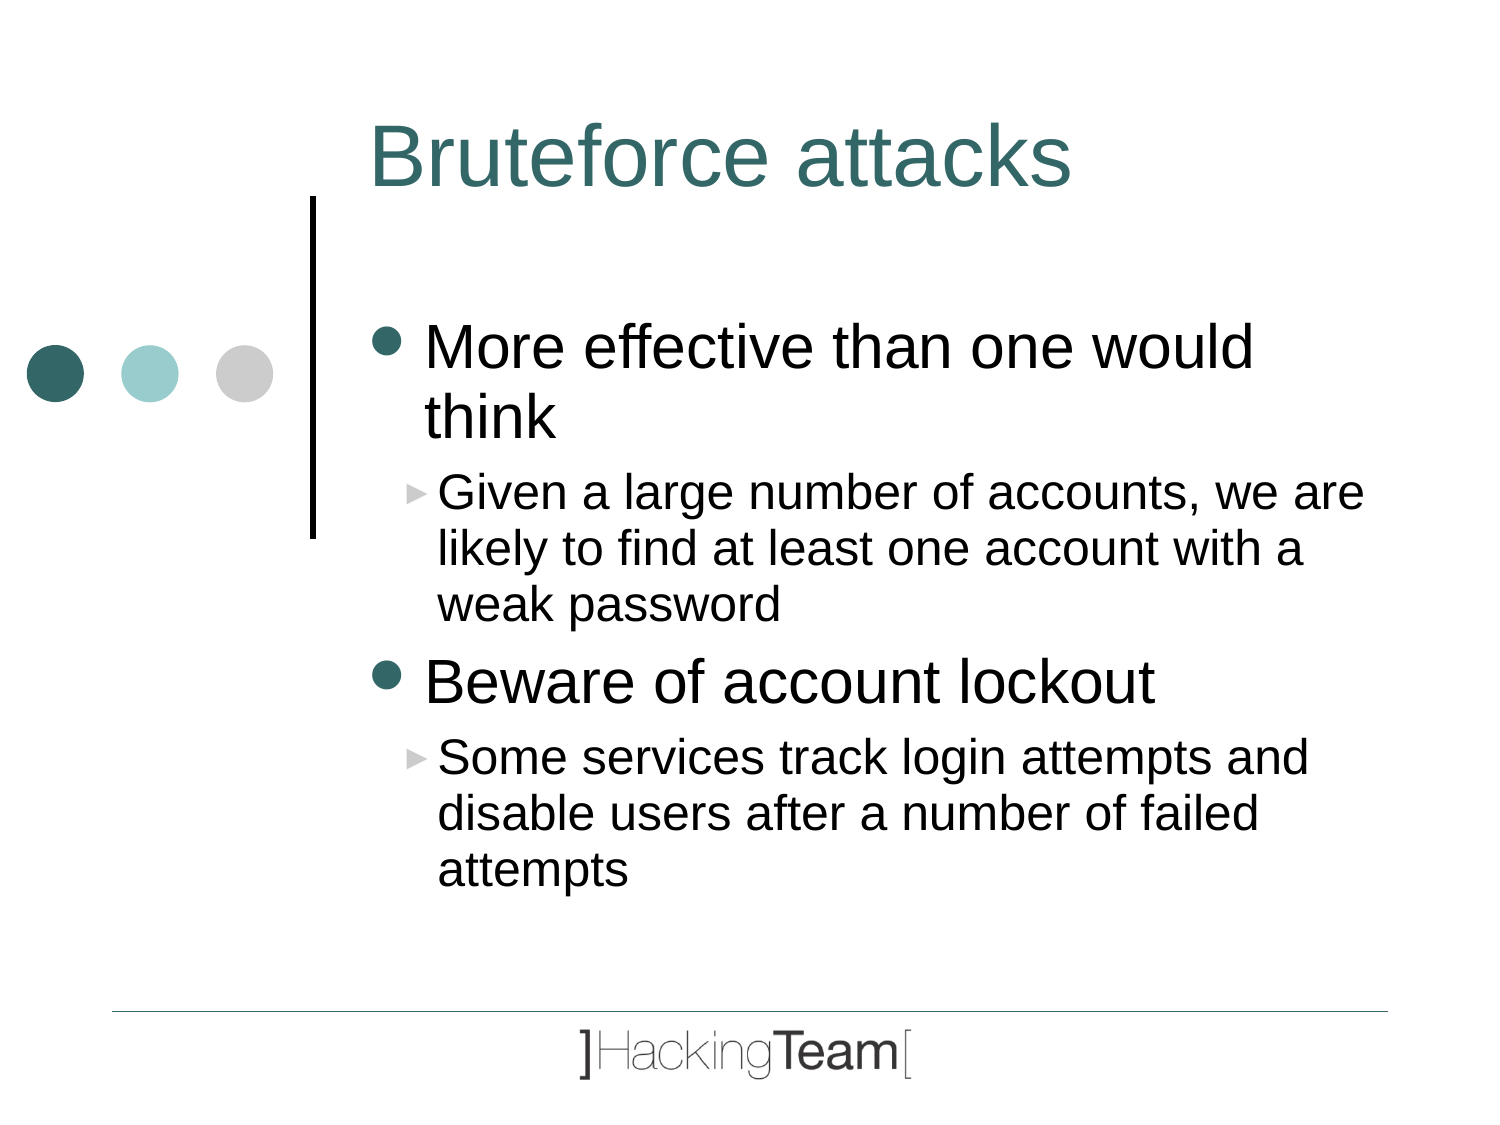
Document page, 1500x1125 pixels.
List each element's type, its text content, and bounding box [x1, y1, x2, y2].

list More effective than one would think Given a large number of accounts, we are likely to find at least one account with a weak password Beware of account lockout Some services track login attempts and disable users after a number of failed attempts [249, 312, 1401, 1041]
title Bruteforce attacks [249, 38, 1401, 275]
picture [574, 1041, 916, 1084]
